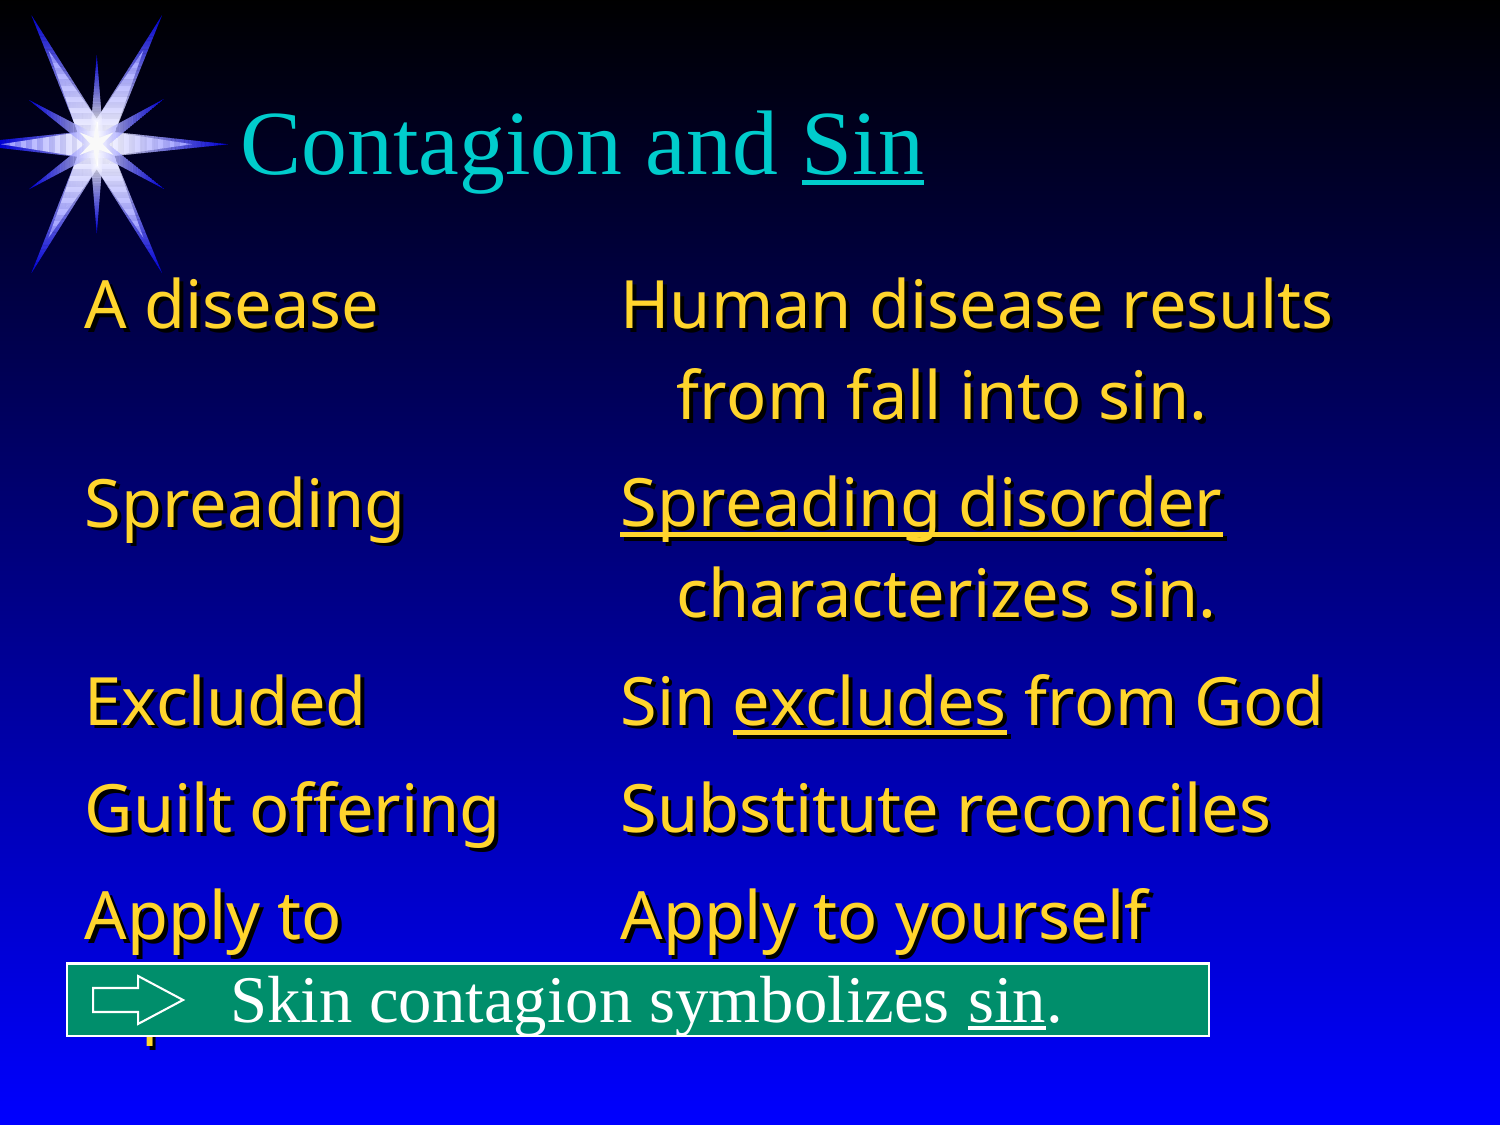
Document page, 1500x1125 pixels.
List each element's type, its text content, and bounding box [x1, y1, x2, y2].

text_box Skin contagion symbolizes sin. [66, 963, 1210, 1037]
list A disease Spreading Excluded Guilt offering Apply to person [69, 249, 579, 963]
title Contagion and Sin [225, 81, 1435, 207]
list Human disease results from fall into sin. Spreading disorder characterizes sin. Sin excludes from God Substitute reconciles Apply to yourself [605, 249, 1426, 915]
